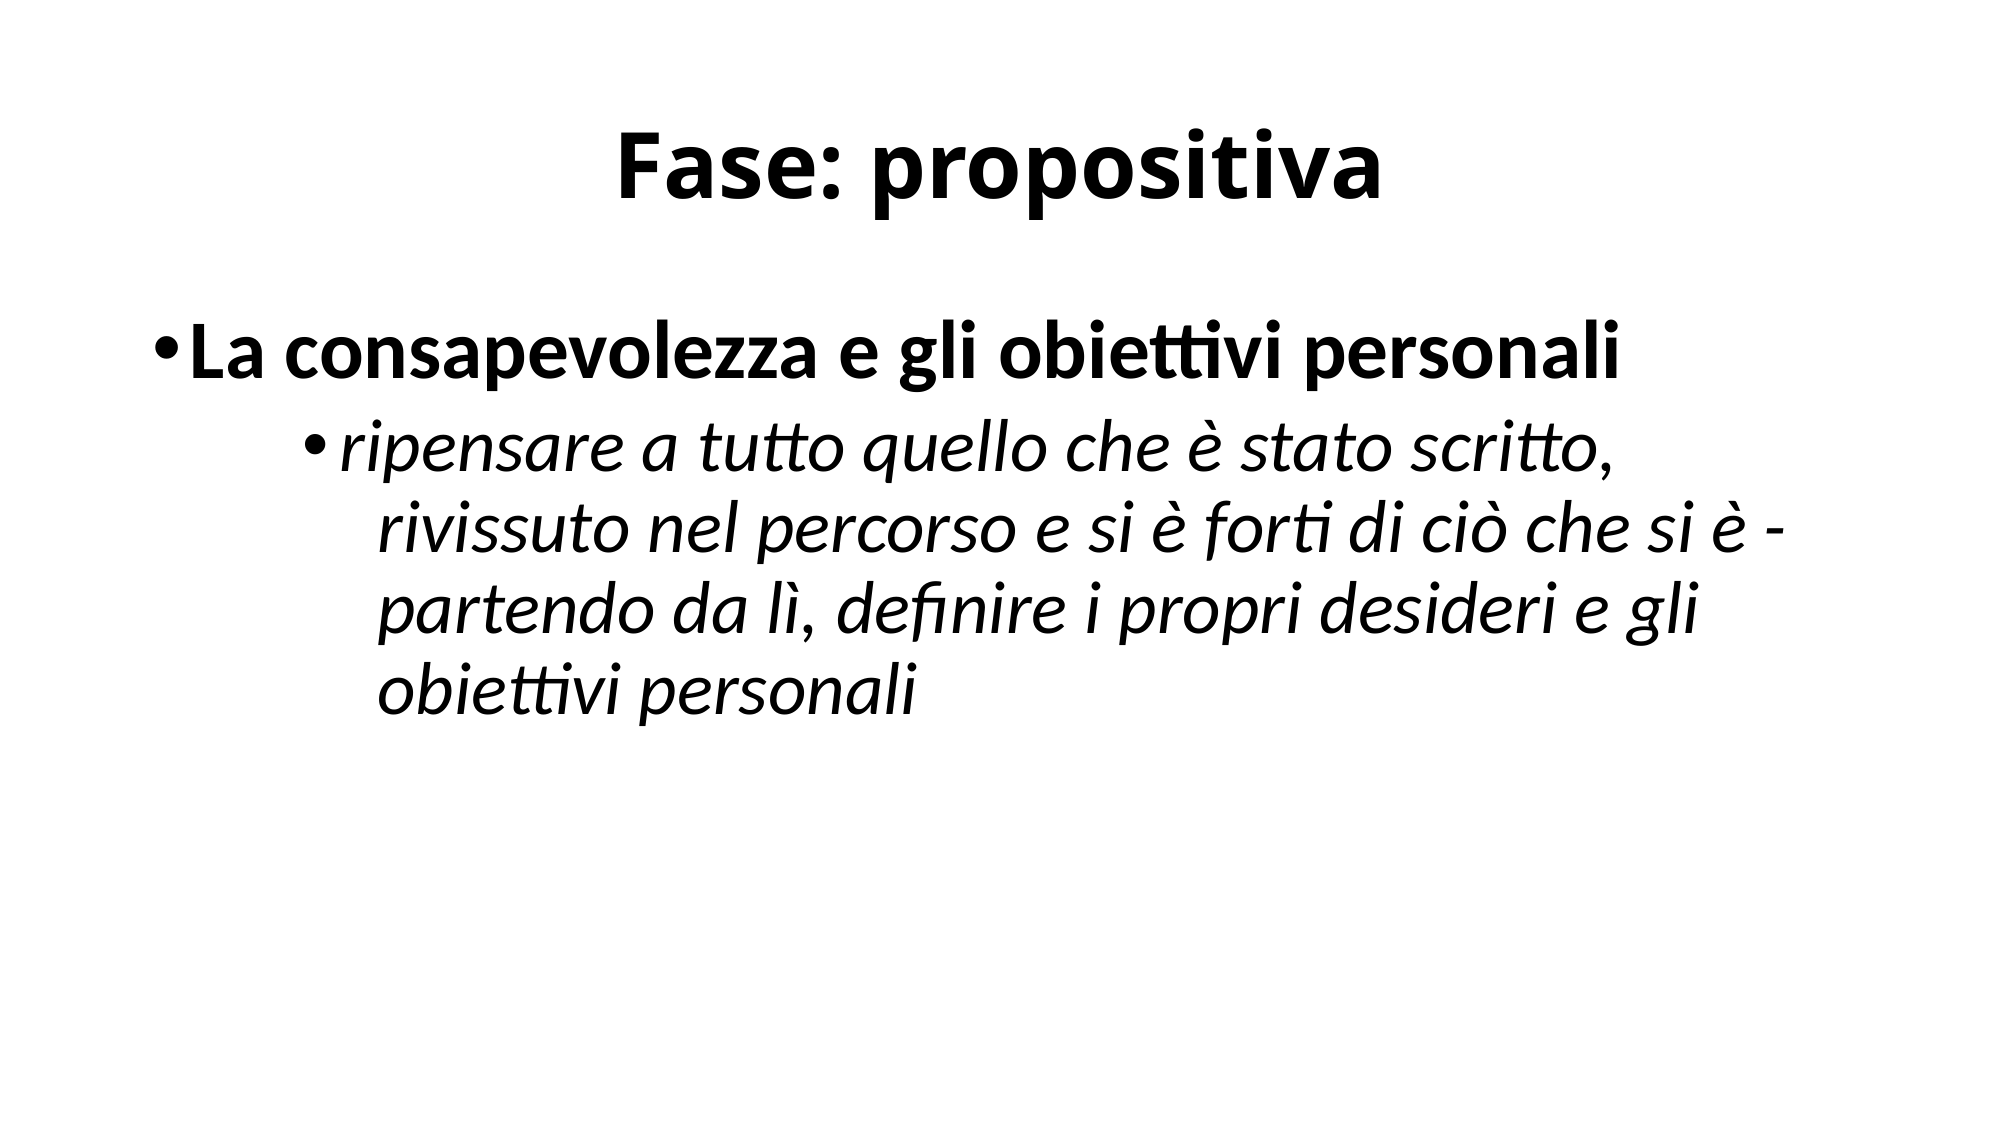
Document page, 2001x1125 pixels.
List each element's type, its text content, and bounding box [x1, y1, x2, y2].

list La consapevolezza e gli obiettivi personali ripensare a tutto quello che è stato scritto, rivissuto nel percorso e si è forti di ciò che si è - partendo da lì, definire i propri desideri e gli obiettivi personali [137, 299, 1863, 1014]
title Fase: propositiva [137, 59, 1863, 278]
